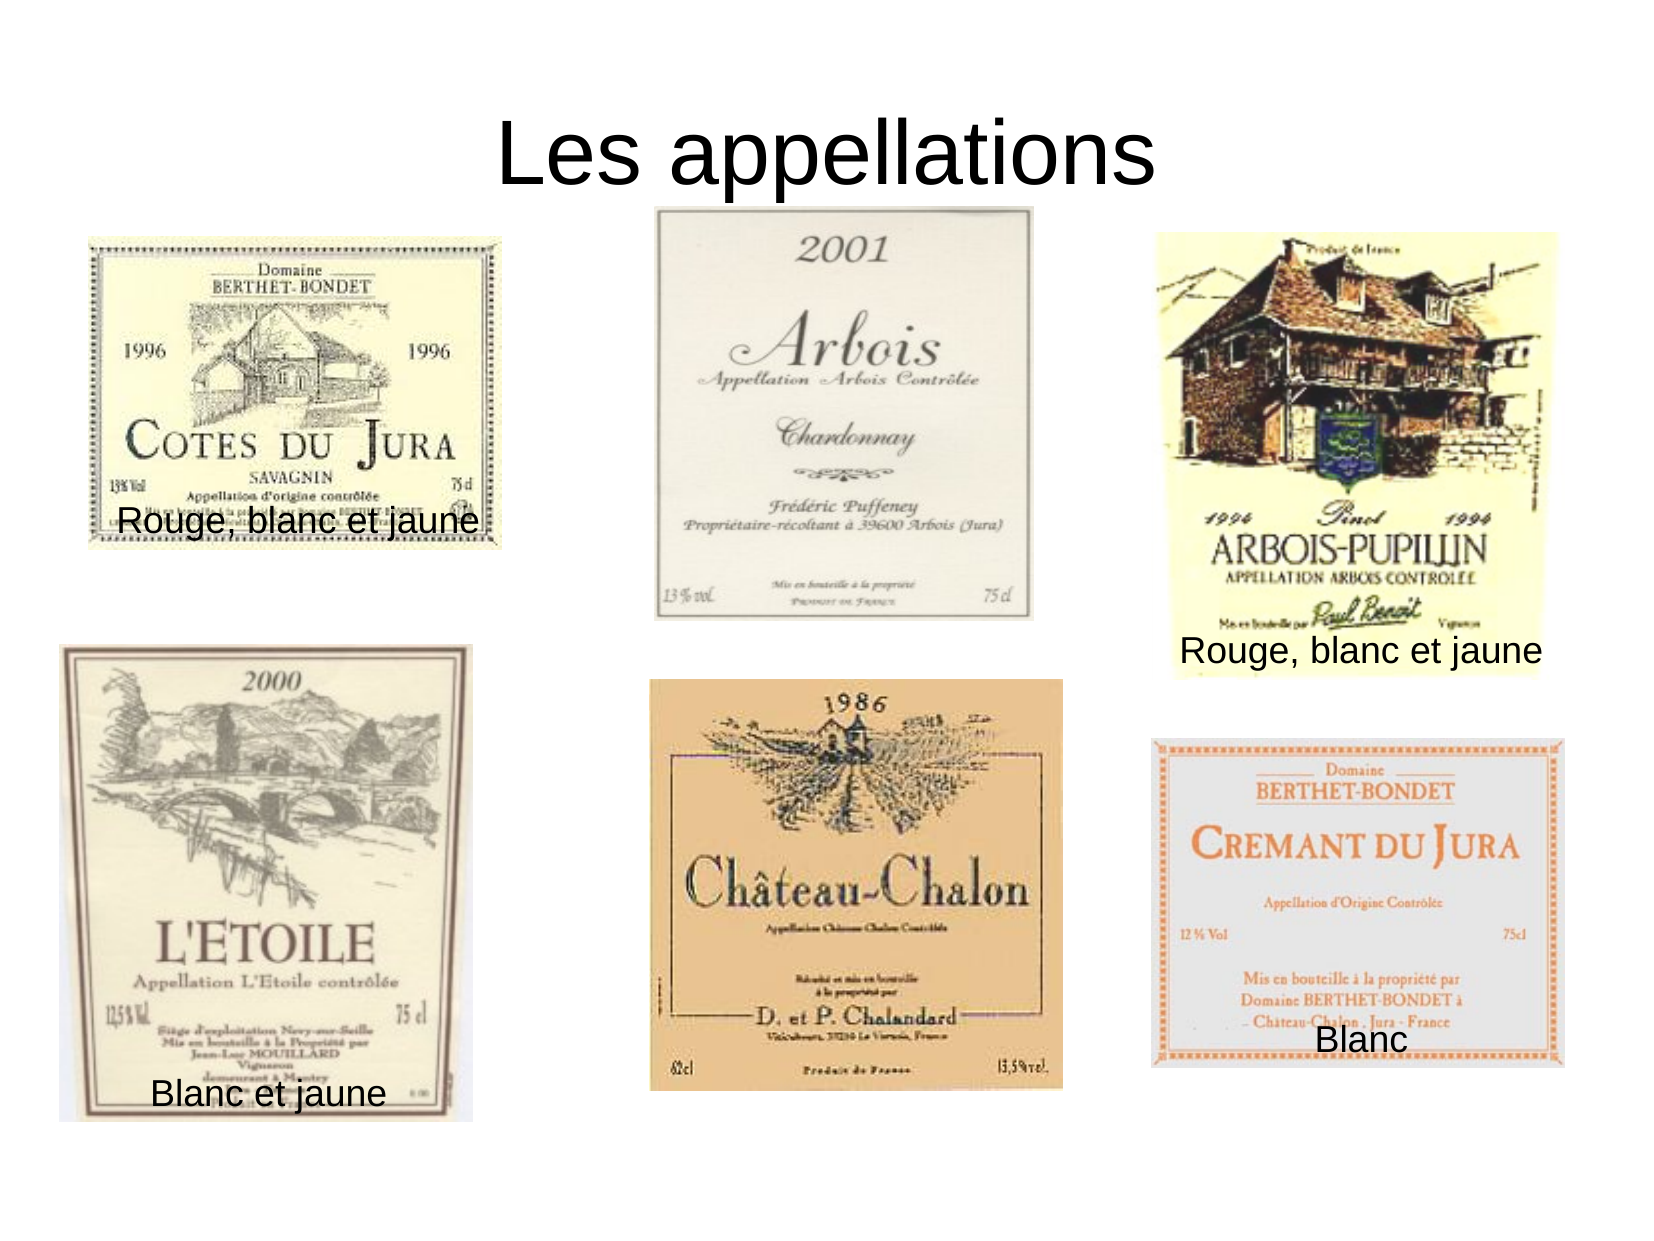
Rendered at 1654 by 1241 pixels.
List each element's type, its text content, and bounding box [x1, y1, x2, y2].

picture [654, 206, 1034, 621]
picture [1151, 232, 1565, 680]
title Les appellations [82, 49, 1571, 257]
picture [1151, 738, 1565, 1068]
picture [649, 679, 1063, 1091]
picture [59, 644, 473, 1123]
picture [88, 236, 502, 550]
